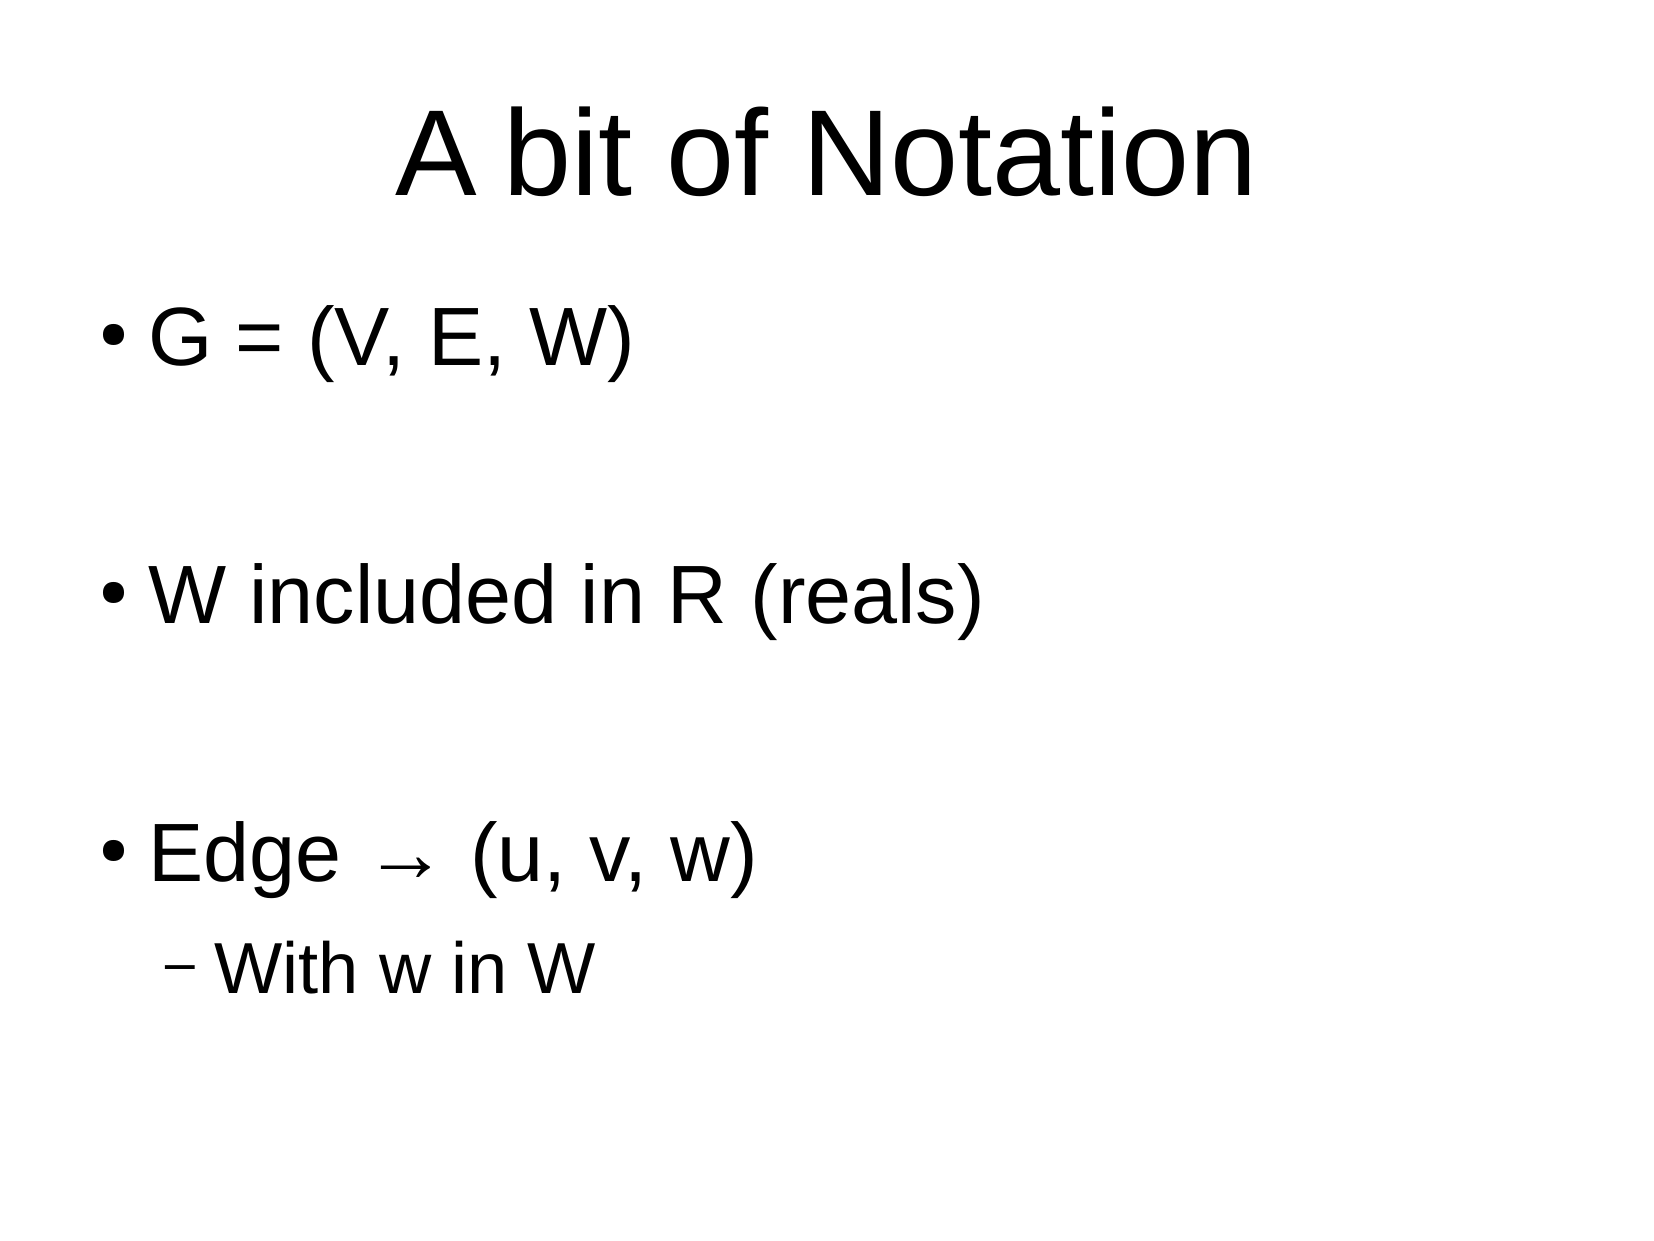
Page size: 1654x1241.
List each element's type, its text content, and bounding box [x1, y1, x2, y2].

list G = (V, E, W) W included in R (reals) Edge → (u, v, w) With w in W [82, 290, 1571, 1010]
title A bit of Notation [82, 49, 1571, 257]
